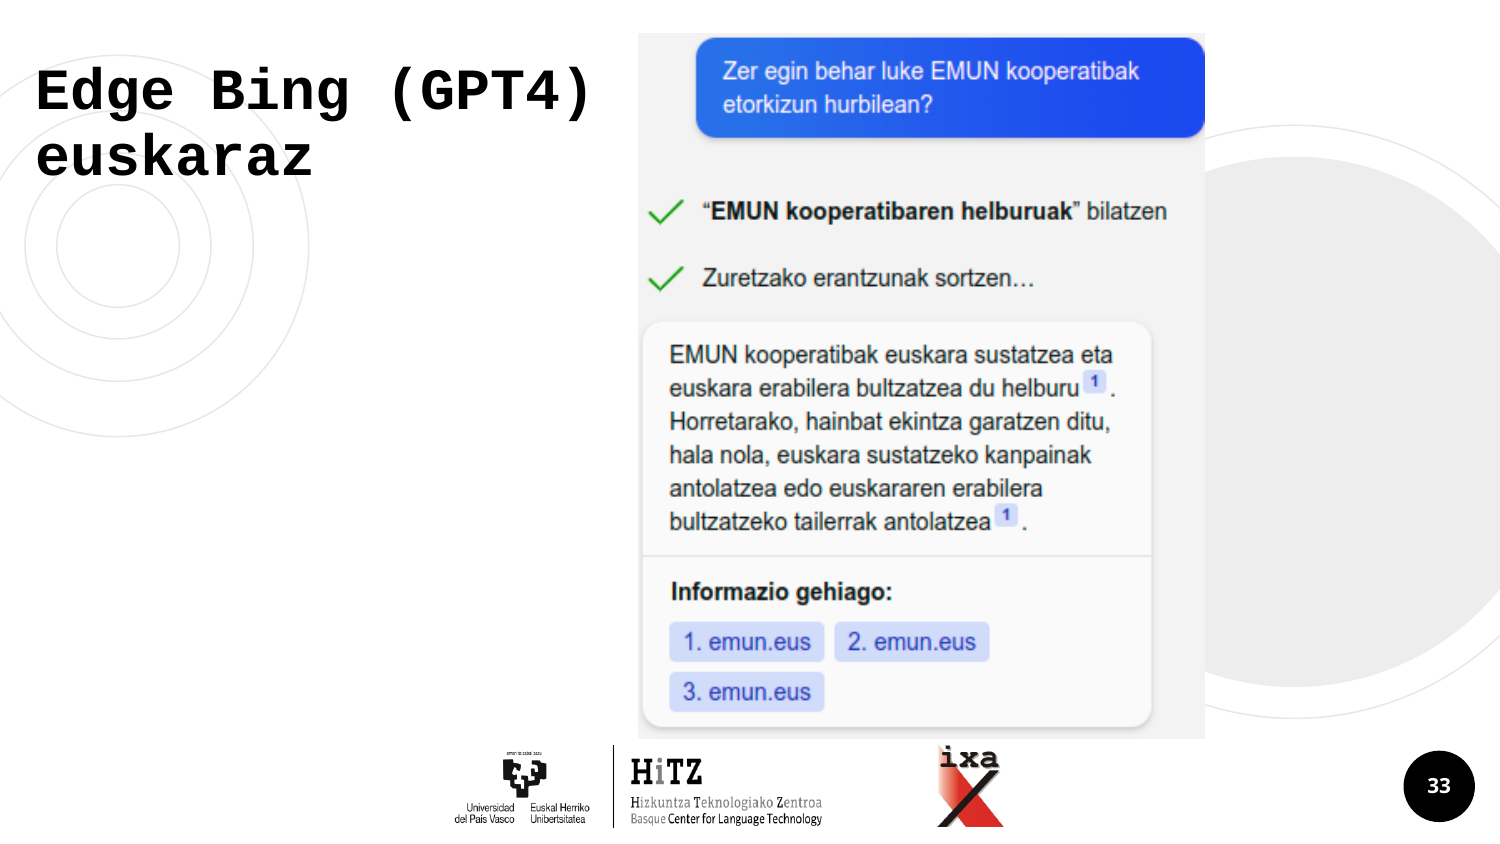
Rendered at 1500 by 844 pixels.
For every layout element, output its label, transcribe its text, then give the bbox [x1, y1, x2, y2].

text_box <zenbakia> [1403, 750, 1475, 823]
picture [937, 744, 1004, 827]
title Edge Bing (GPT4) euskaraz [35, 60, 638, 193]
picture [450, 745, 827, 828]
picture [638, 33, 1205, 739]
